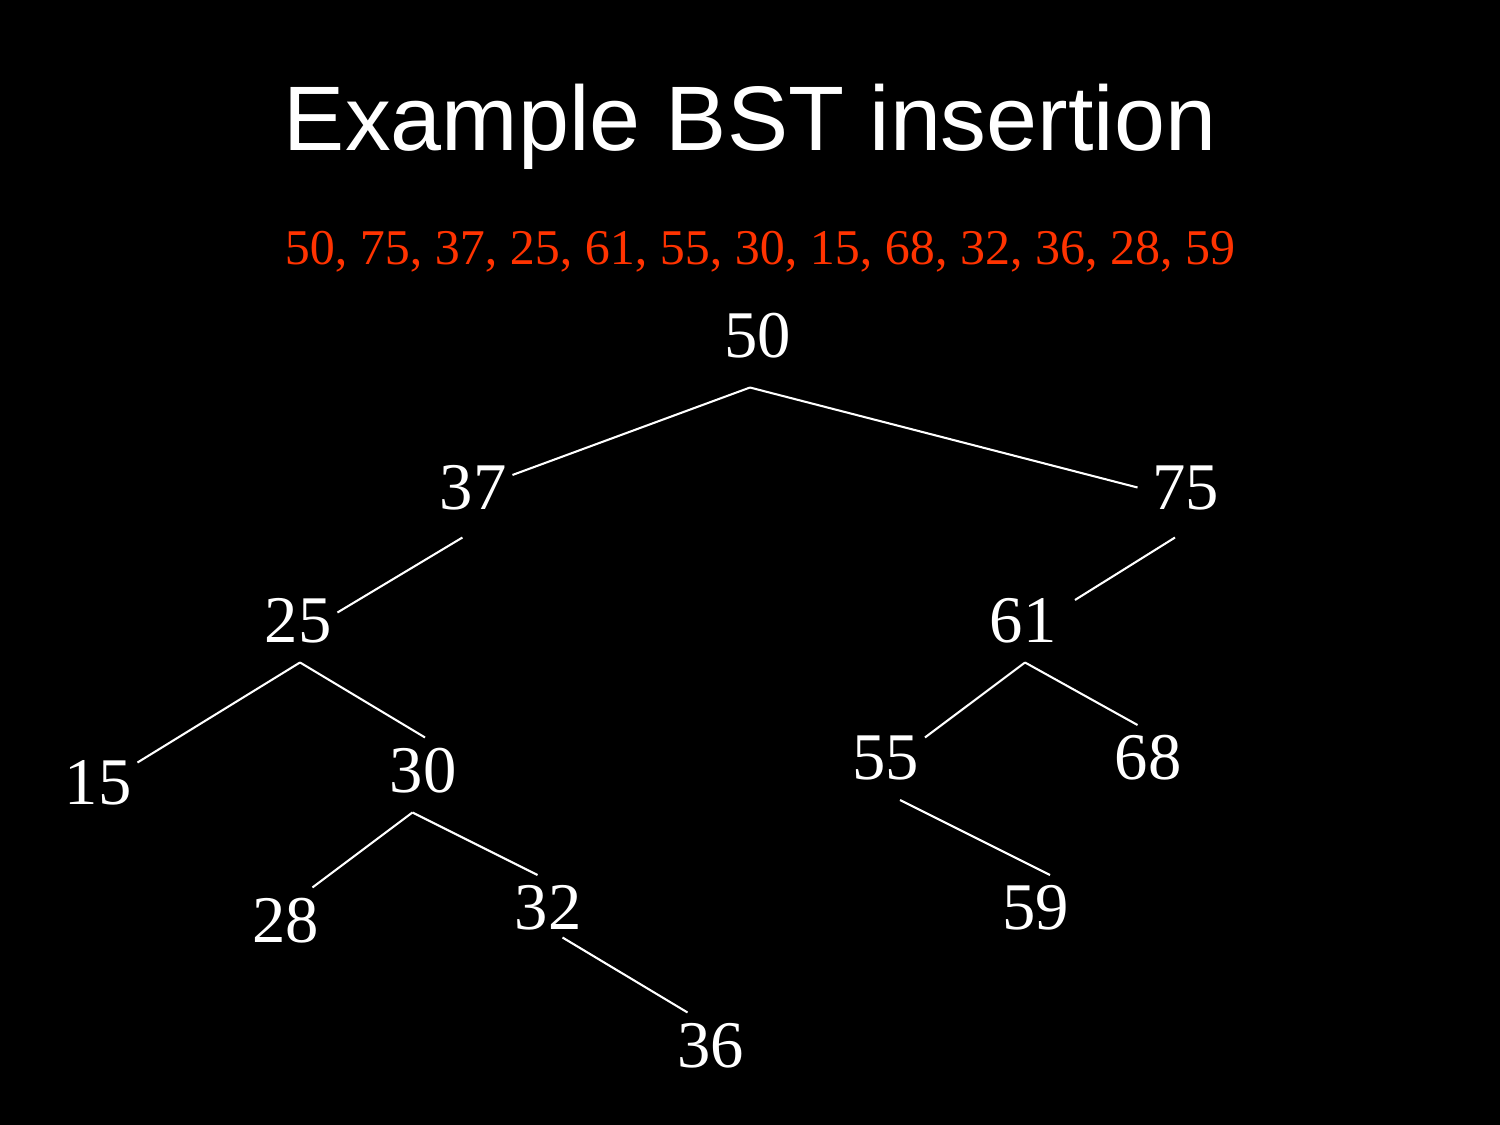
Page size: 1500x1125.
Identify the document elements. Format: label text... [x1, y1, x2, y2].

text_box 50, 75, 37, 25, 61, 55, 30, 15, 68, 32, 36, 28, 59 [270, 212, 1250, 284]
text_box 68 [1100, 712, 1197, 802]
text_box 30 [375, 724, 472, 815]
text_box 50 [709, 290, 807, 381]
text_box 75 [1137, 442, 1235, 532]
text_box 28 [237, 874, 335, 965]
title Example BST insertion [22, 50, 1480, 188]
text_box 61 [975, 574, 1072, 665]
text_box 37 [425, 442, 522, 532]
text_box 32 [500, 862, 597, 952]
text_box 15 [50, 737, 147, 827]
text_box 59 [987, 862, 1085, 952]
text_box 55 [837, 712, 935, 802]
text_box 36 [662, 999, 760, 1090]
text_box 25 [250, 574, 347, 665]
